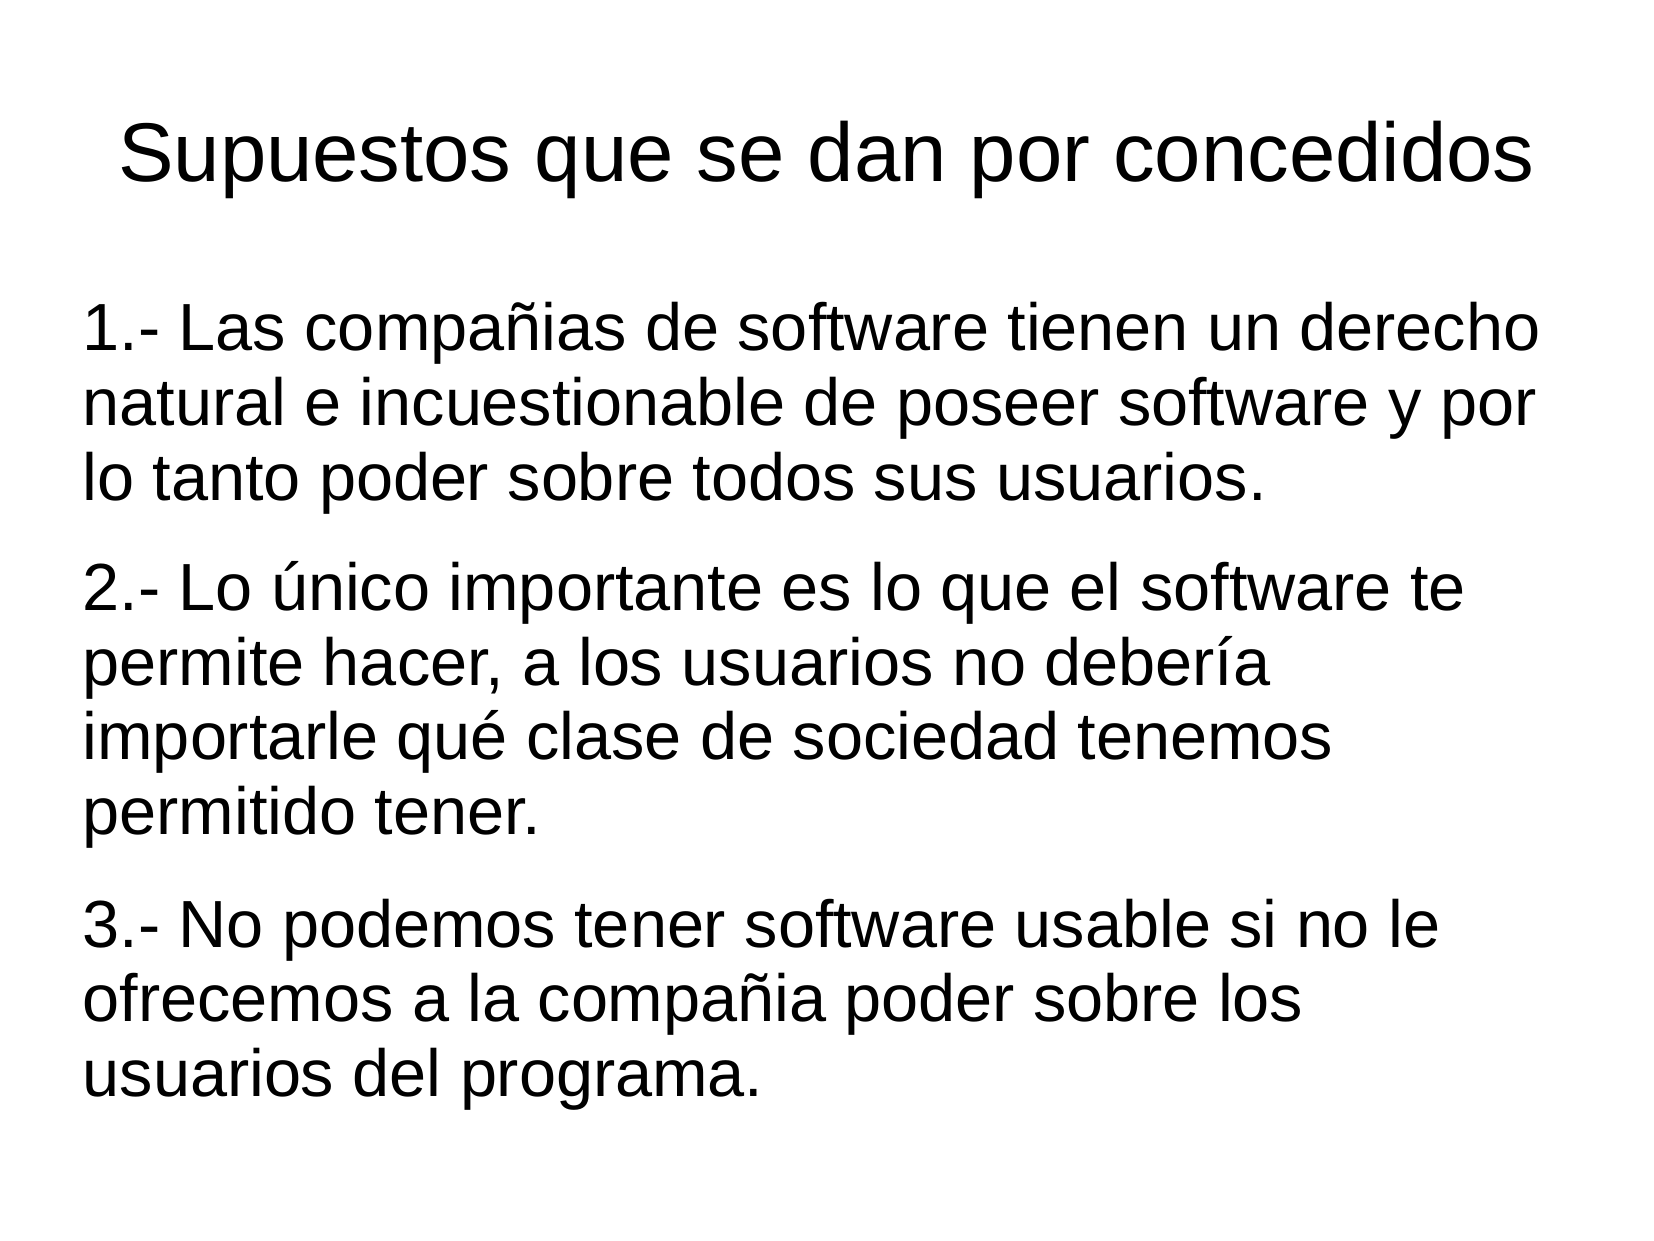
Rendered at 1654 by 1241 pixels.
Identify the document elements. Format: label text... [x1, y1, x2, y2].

title Supuestos que se dan por concedidos [82, 49, 1571, 257]
list 1.- Las compañias de software tienen un derecho natural e incuestionable de poseer software y por lo tanto poder sobre todos sus usuarios. [82, 290, 1571, 515]
list 2.- Lo único importante es lo que el software te permite hacer, a los usuarios no debería importarle qué clase de sociedad tenemos permitido tener. [82, 550, 1571, 850]
list 3.- No podemos tener software usable si no le ofrecemos a la compañia poder sobre los usuarios del programa. [82, 886, 1571, 1112]
